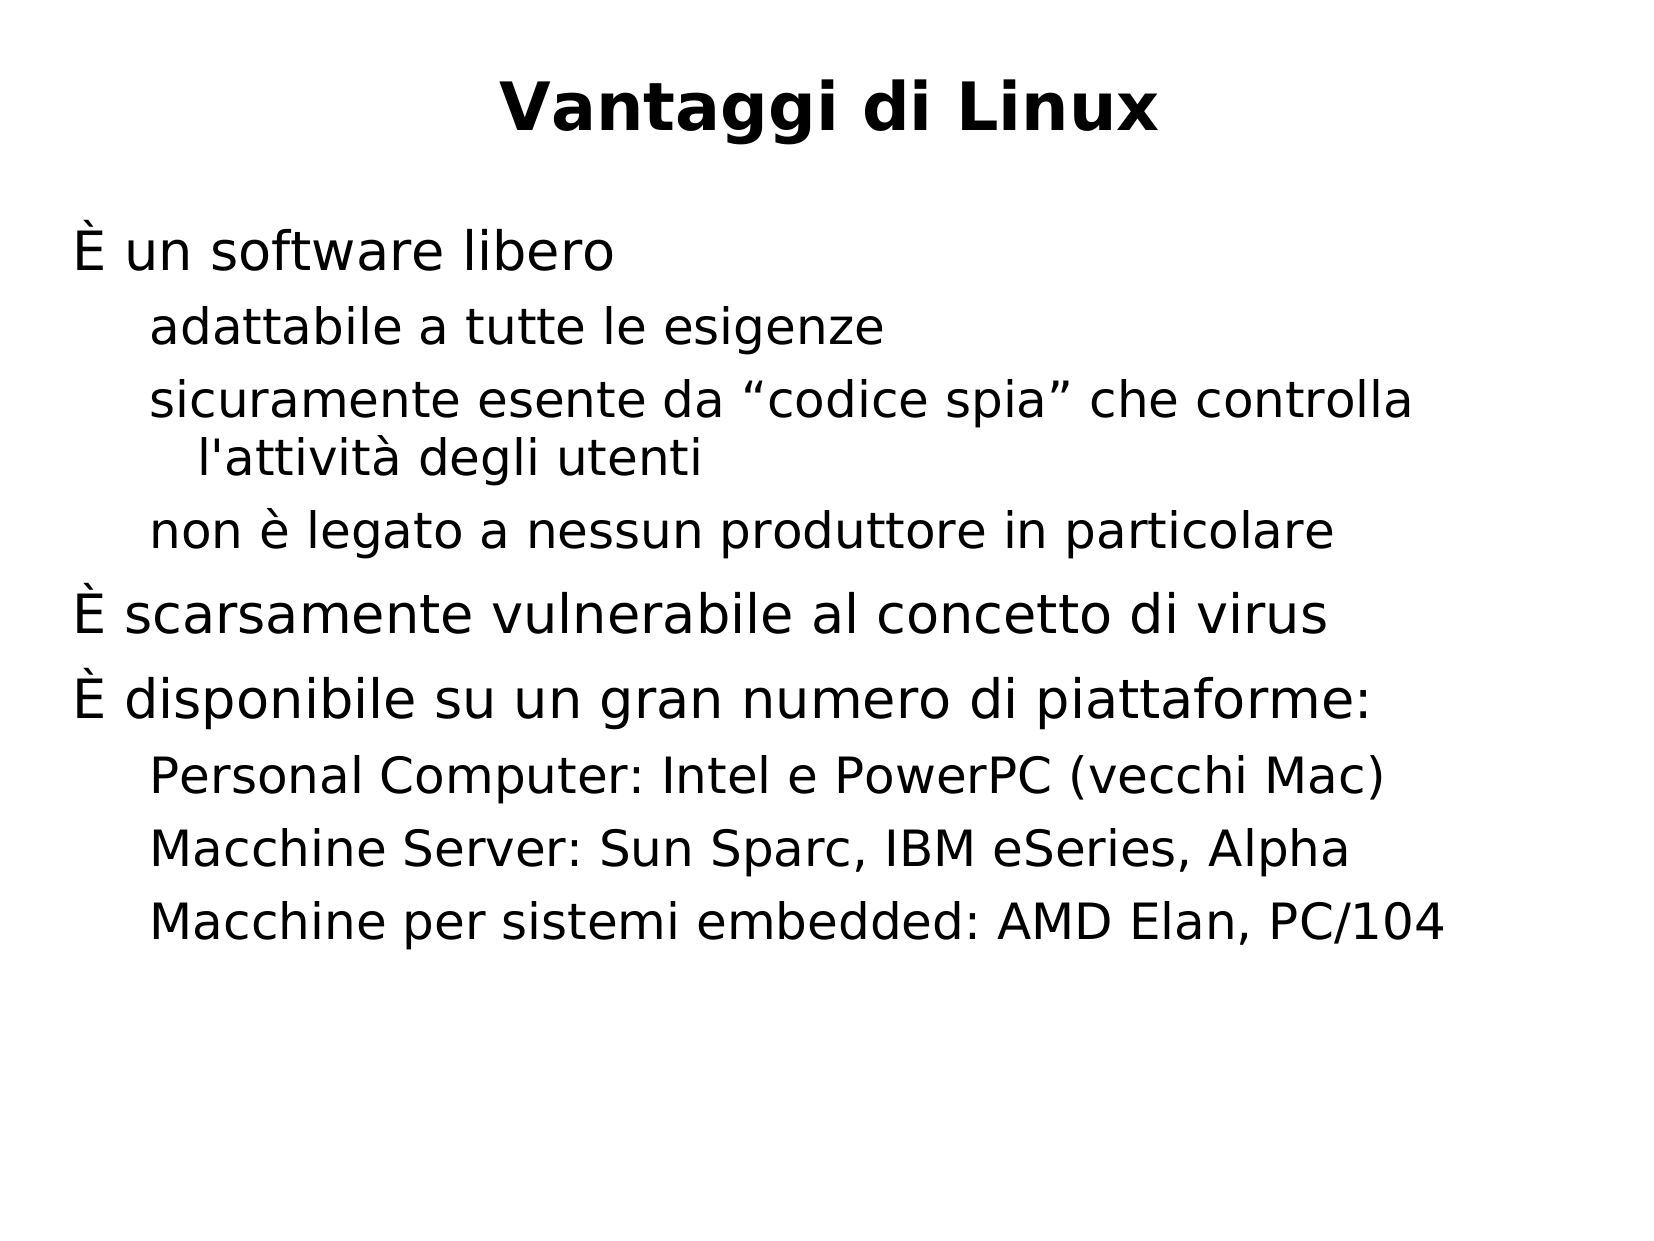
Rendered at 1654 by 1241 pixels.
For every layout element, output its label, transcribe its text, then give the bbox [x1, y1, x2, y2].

title Vantaggi di Linux [52, 42, 1608, 173]
list È un software libero adattabile a tutte le esigenze sicuramente esente da “codice spia” che controlla l'attività degli utenti non è legato a nessun produttore in particolare È scarsamente vulnerabile al concetto di virus È disponibile su un gran numero di piattaforme: Personal Computer: Intel e PowerPC (vecchi Mac) Macchine Server: Sun Sparc, IBM eSeries, Alpha Macchine per sistemi embedded: AMD Elan, PC/104 [55, 219, 1605, 1179]
